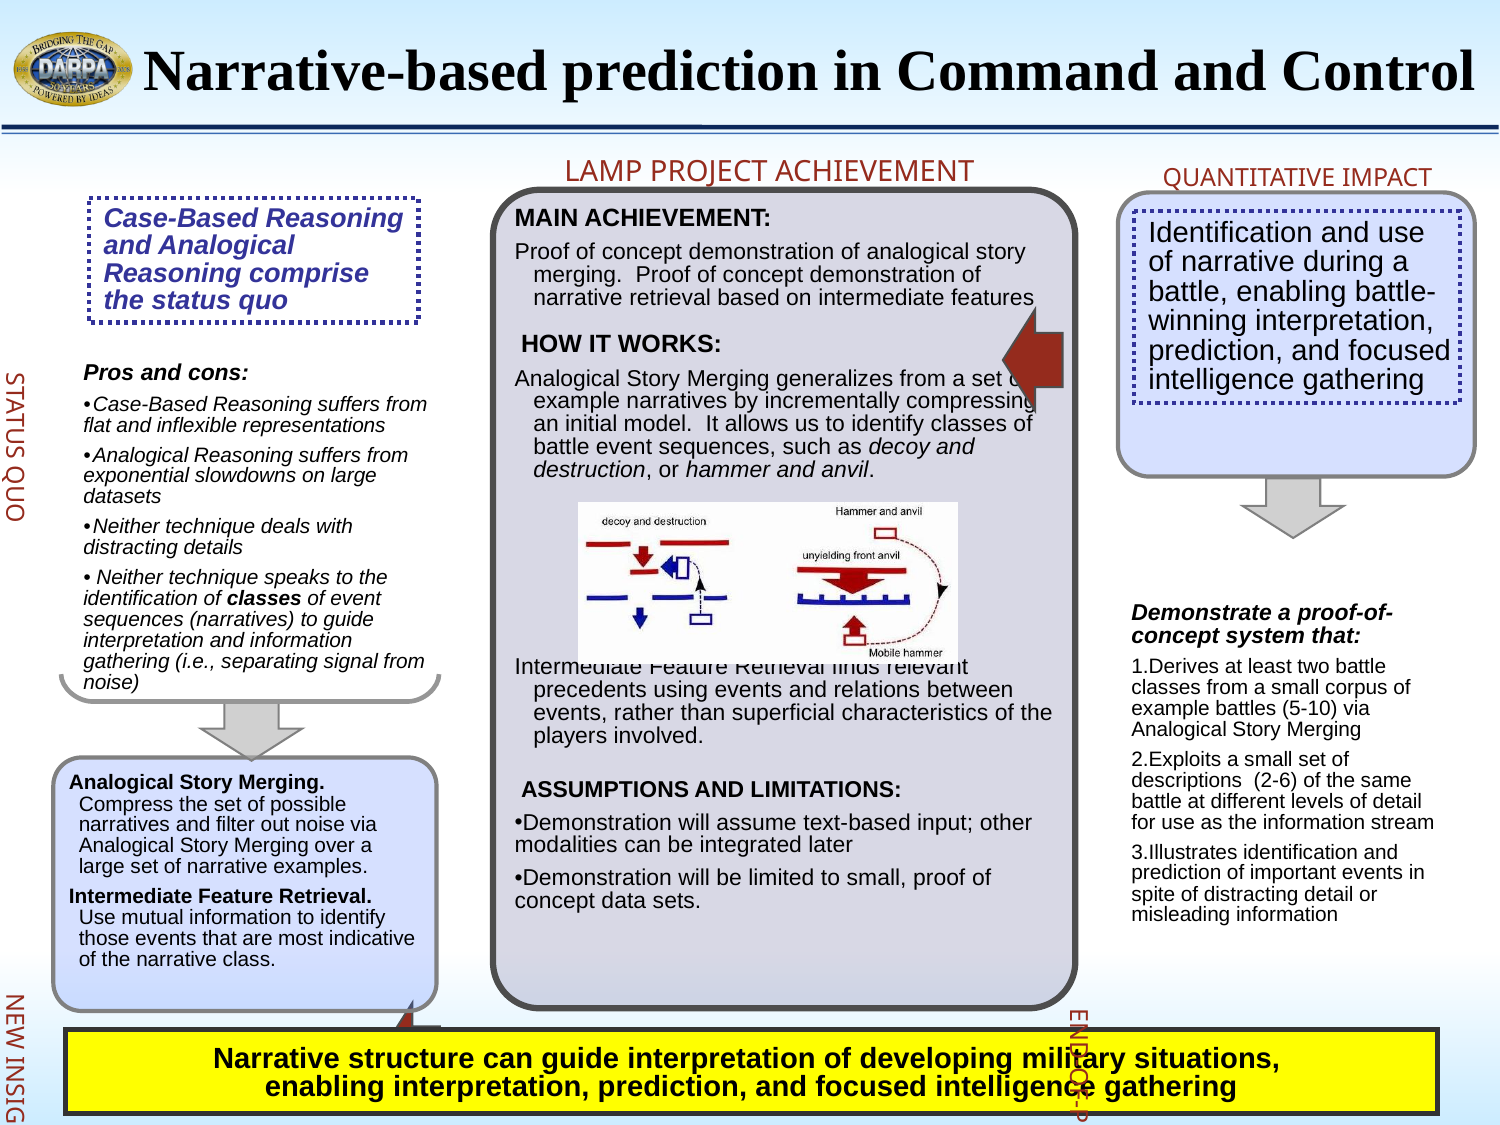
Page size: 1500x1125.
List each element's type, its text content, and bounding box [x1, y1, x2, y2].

text_box MAIN ACHIEVEMENT: Proof of concept demonstration of analogical story merging. Proof of concept demonstration of narrative retrieval based on intermediate features HOW IT WORKS: Analogical Story Merging generalizes from a set of example narratives by incrementally compressing an initial model. It allows us to identify classes of battle event sequences, such as decoy and destruction, or hammer and anvil. Intermediate Feature Retrieval finds relevant precedents using events and relations between events, rather than superficial characteristics of the players involved. ASSUMPTIONS AND LIMITATIONS: Demonstration will assume text-based input; other modalities can be integrated later Demonstration will be limited to small, proof of concept data sets. [514, 205, 1057, 914]
text_box Case-Based Reasoning and Analogical Reasoning comprise the status quo [88, 198, 419, 323]
text_box [1242, 478, 1344, 538]
text_box [492, 190, 1076, 1009]
title Narrative-based prediction in Command and Control [143, 30, 1500, 116]
text_box Narrative structure can guide interpretation of developing military situations, enabling interpretation, prediction, and focused intelligence gathering [65, 1029, 1064, 1114]
picture [578, 502, 958, 664]
text_box [1117, 193, 1475, 477]
text_box Narrative structure can guide interpretation of developing military situations, enabling interpretation, prediction, and focused intelligence gathering [1092, 1029, 1438, 1114]
text_box Demonstrate a proof-of-concept system that: Derives at least two battle classes from a small corpus of example battles (5-10) via Analogical Story Merging Exploits a small set of descriptions (2-6) of the same battle at different levels of detail for use as the information stream Illustrates identification and prediction of important events in spite of distracting detail or misleading information [1131, 602, 1451, 927]
text_box STATUS QUO [0, 372, 29, 560]
text_box Pros and cons: • Case-Based Reasoning suffers from flat and inflexible representations • Analogical Reasoning suffers from exponential slowdowns on large datasets • Neither technique deals with distracting details • Neither technique speaks to the identification of classes of event sequences (narratives) to guide interpretation and information gathering (i.e., separating signal from noise) [83, 362, 428, 694]
text_box [200, 704, 303, 761]
text_box [395, 1011, 440, 1029]
text_box Identification and use of narrative during a battle, enabling battle-winning interpretation, prediction, and focused intelligence gathering [1133, 211, 1460, 404]
text_box LAMP PROJECT ACHIEVEMENT [428, 149, 1112, 190]
text_box Analogical Story Merging. Compress the set of possible narratives and filter out noise via Analogical Story Merging over a large set of narrative examples. Intermediate Feature Retrieval. Use mutual information to identify those events that are most indicative of the narrative class. [53, 757, 437, 1011]
text_box NEW INSIGHTS [0, 993, 29, 1125]
text_box END-OF-PHASE GOAL [1064, 931, 1092, 1125]
text_box QUANTITATIVE IMPACT [1112, 164, 1484, 193]
